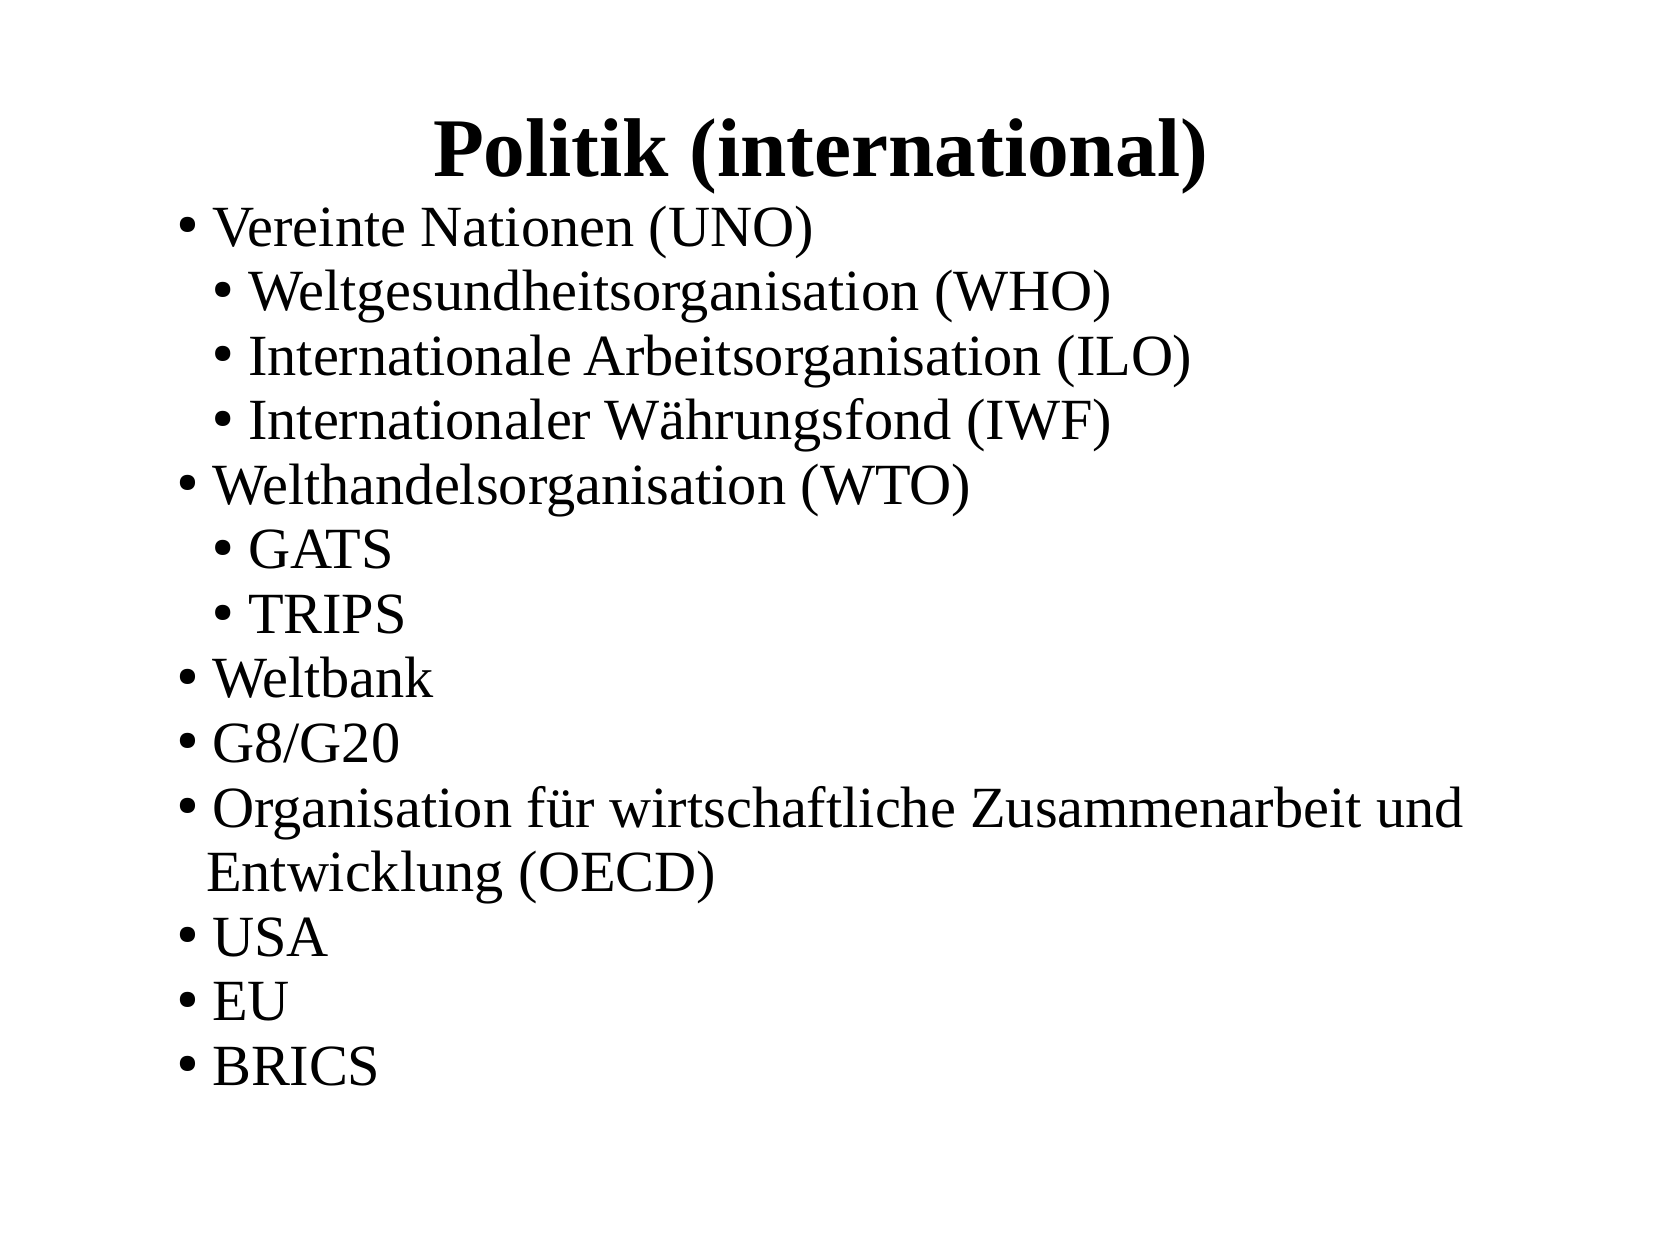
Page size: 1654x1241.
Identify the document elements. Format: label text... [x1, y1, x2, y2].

text_box Politik (international) Vereinte Nationen (UNO) Weltgesundheitsorganisation (WHO) Internationale Arbeitsorganisation (ILO) Internationaler Währungsfond (IWF) Welthandelsorganisation (WTO) GATS TRIPS Weltbank G8/G20 Organisation für wirtschaftliche Zusammenarbeit und Entwicklung (OECD) USA EU BRICS [162, 94, 1492, 1106]
